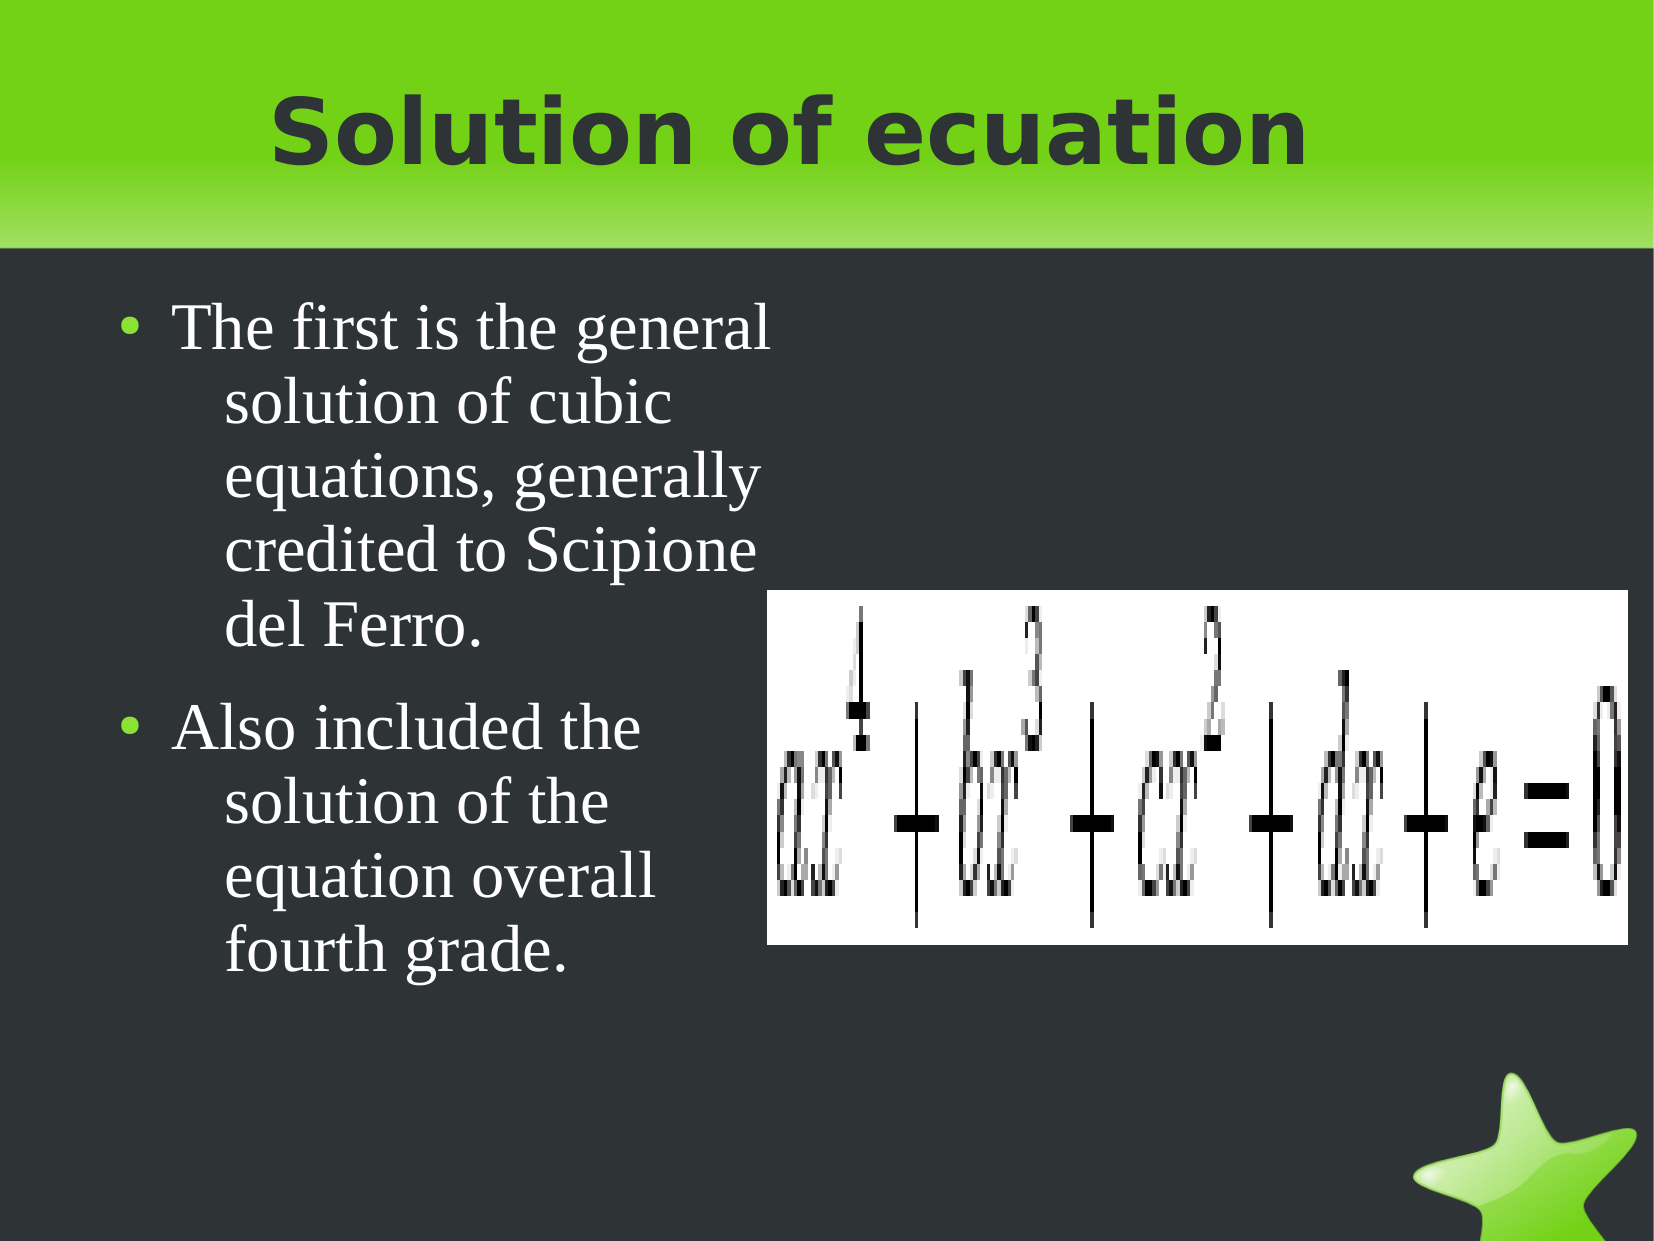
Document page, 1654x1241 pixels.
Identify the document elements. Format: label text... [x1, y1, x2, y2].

title Solution of ecuation [76, 29, 1565, 237]
picture [0, 0, 1654, 1241]
list The first is the general solution of cubic equations, generally credited to Scipione del Ferro. Also included the solution of the equation overall fourth grade. [82, 290, 809, 1109]
